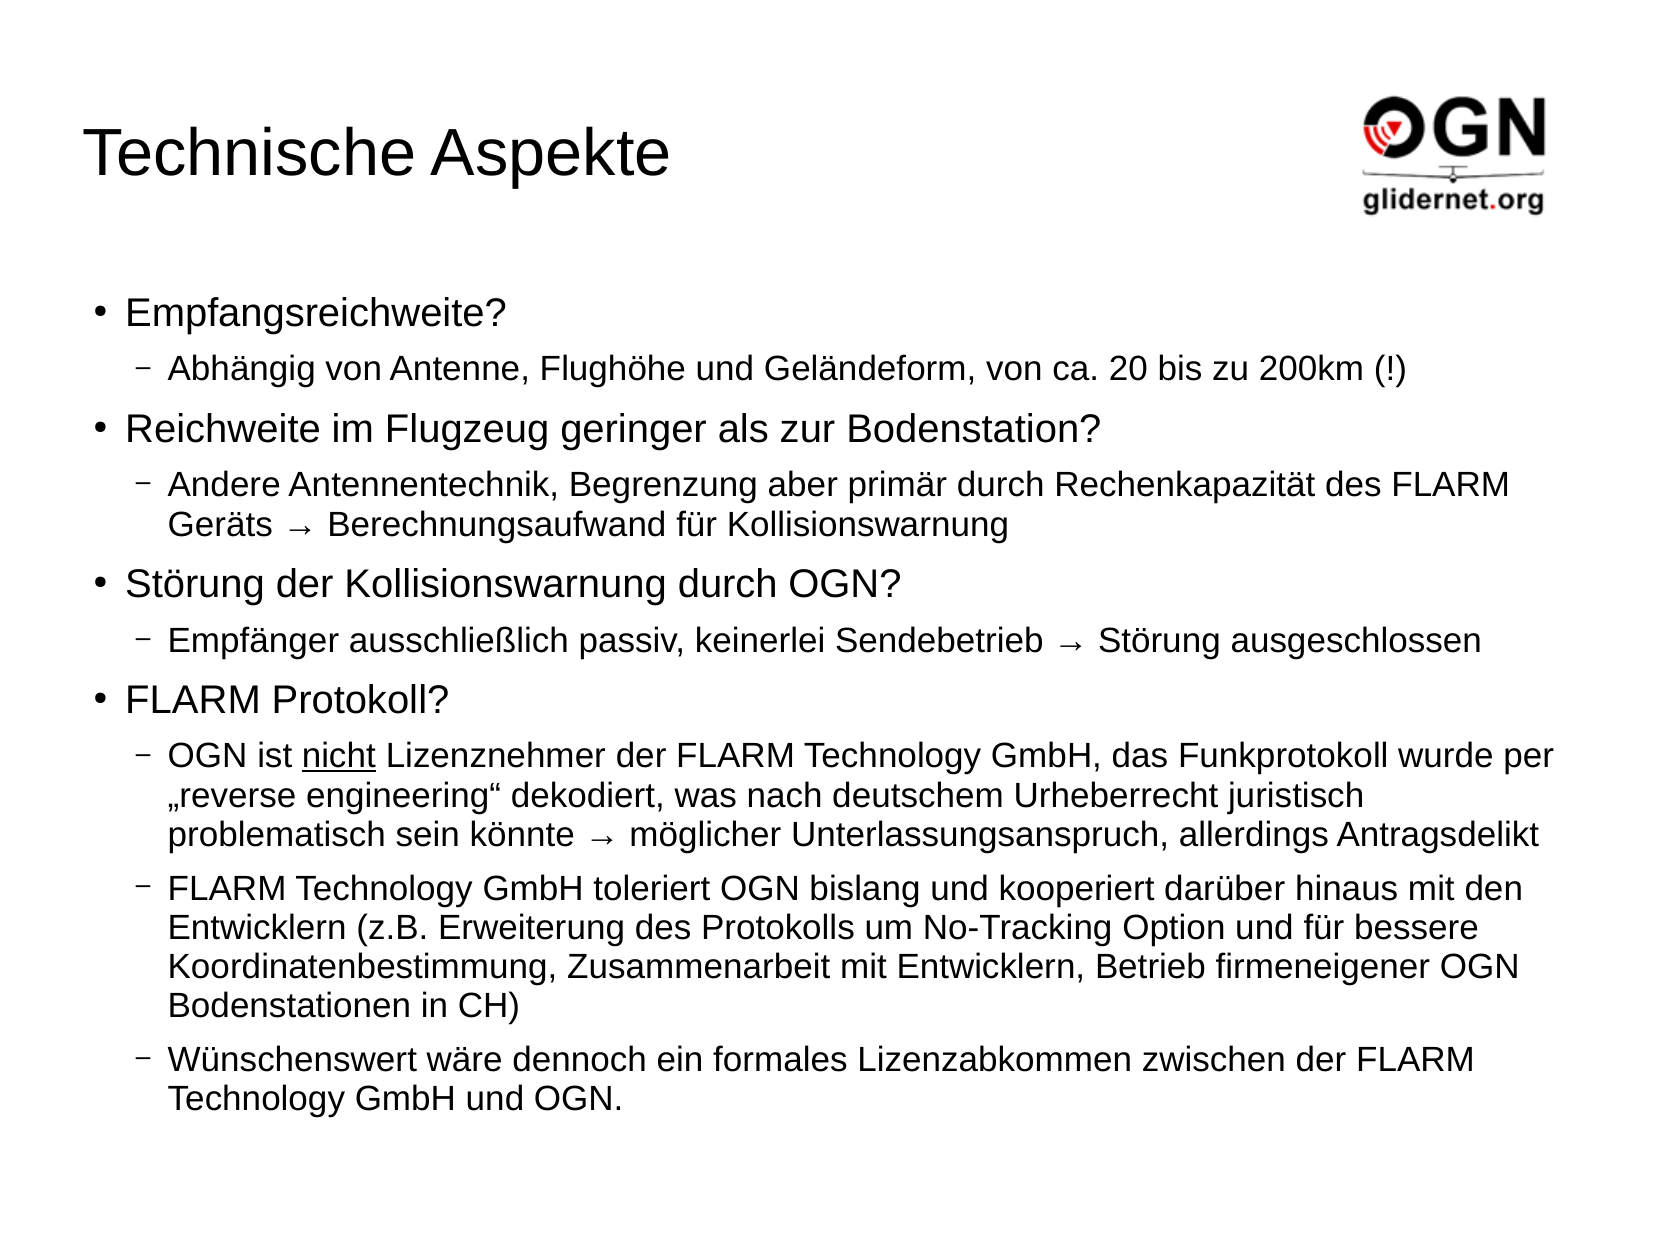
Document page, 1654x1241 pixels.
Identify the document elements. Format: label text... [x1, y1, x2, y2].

list Empfangsreichweite? Abhängig von Antenne, Flughöhe und Geländeform, von ca. 20 bis zu 200km (!) Reichweite im Flugzeug geringer als zur Bodenstation? Andere Antennentechnik, Begrenzung aber primär durch Rechenkapazität des FLARM Geräts → Berechnungsaufwand für Kollisionswarnung Störung der Kollisionswarnung durch OGN? Empfänger ausschließlich passiv, keinerlei Sendebetrieb → Störung ausgeschlossen FLARM Protokoll? OGN ist nicht Lizenznehmer der FLARM Technology GmbH, das Funkprotokoll wurde per „reverse engineering“ dekodiert, was nach deutschem Urheberrecht juristisch problematisch sein könnte → möglicher Unterlassungsanspruch, allerdings Antragsdelikt FLARM Technology GmbH toleriert OGN bislang und kooperiert darüber hinaus mit den Entwicklern (z.B. Erweiterung des Protokolls um No-Tracking Option und für bessere Koordinatenbestimmung, Zusammenarbeit mit Entwicklern, Betrieb firmeneigener OGN Bodenstationen in CH) Wünschenswert wäre dennoch ein formales Lizenzabkommen zwischen der FLARM Technology GmbH und OGN. [82, 290, 1571, 1144]
title Technische Aspekte [82, 48, 1337, 256]
picture [1336, 34, 1571, 270]
